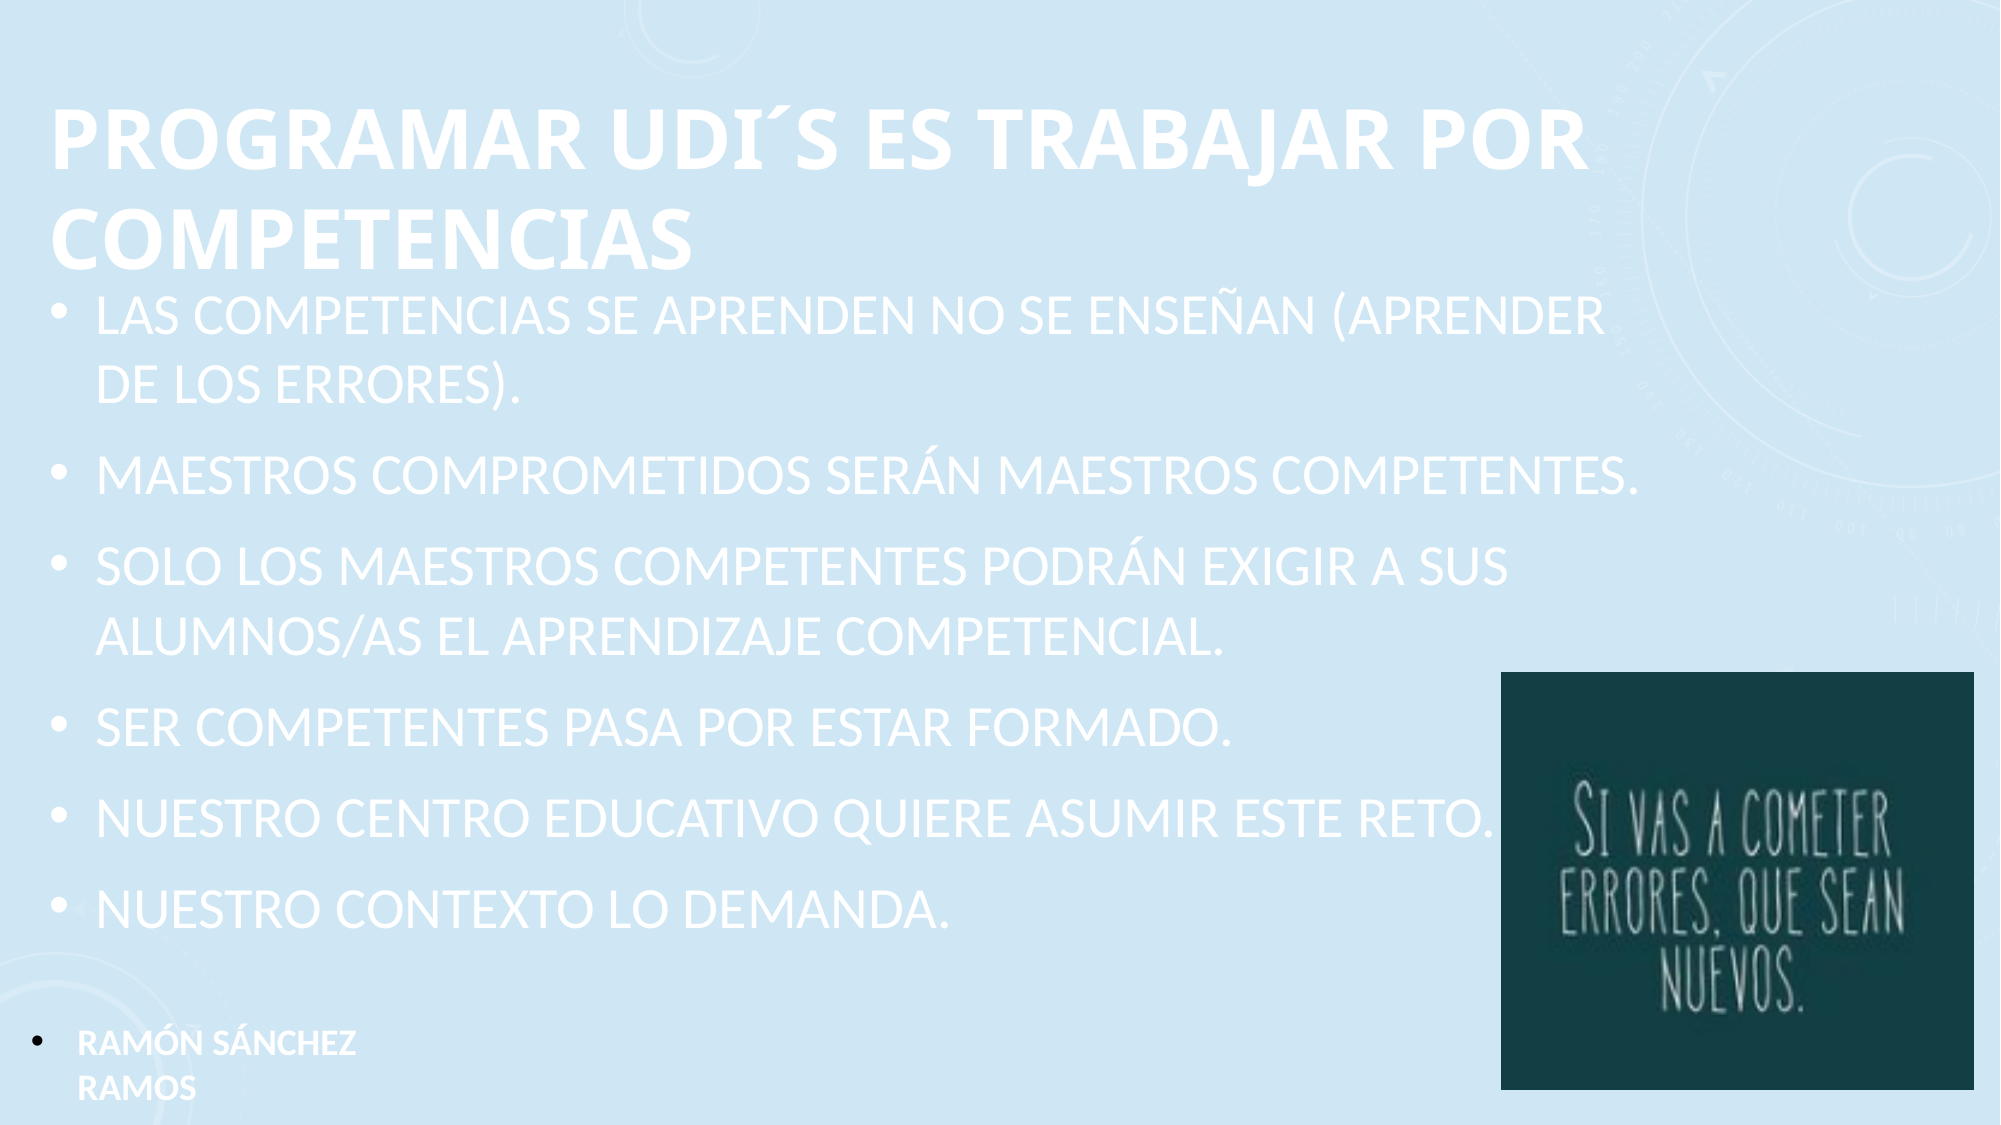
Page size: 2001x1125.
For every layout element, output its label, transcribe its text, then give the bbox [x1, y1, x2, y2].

text_box RAMÓN SÁNCHEZ RAMOS [15, 1031, 454, 1096]
list LAS COMPETENCIAS SE APRENDEN NO SE ENSEÑAN (APRENDER DE LOS ERRORES). MAESTROS COMPROMETIDOS SERÁN MAESTROS COMPETENTES. SOLO LOS MAESTROS COMPETENTES PODRÁN EXIGIR A SUS ALUMNOS/AS EL APRENDIZAJE COMPETENCIAL. SER COMPETENTES PASA POR ESTAR FORMADO. NUESTRO CENTRO EDUCATIVO QUIERE ASUMIR ESTE RETO. NUESTRO CONTEXTO LO DEMANDA. [34, 268, 1697, 973]
picture [0, 0, 2000, 1125]
title PROGRAMAR UDI´S ES TRABAJAR POR COMPETENCIAS [34, 78, 1853, 318]
